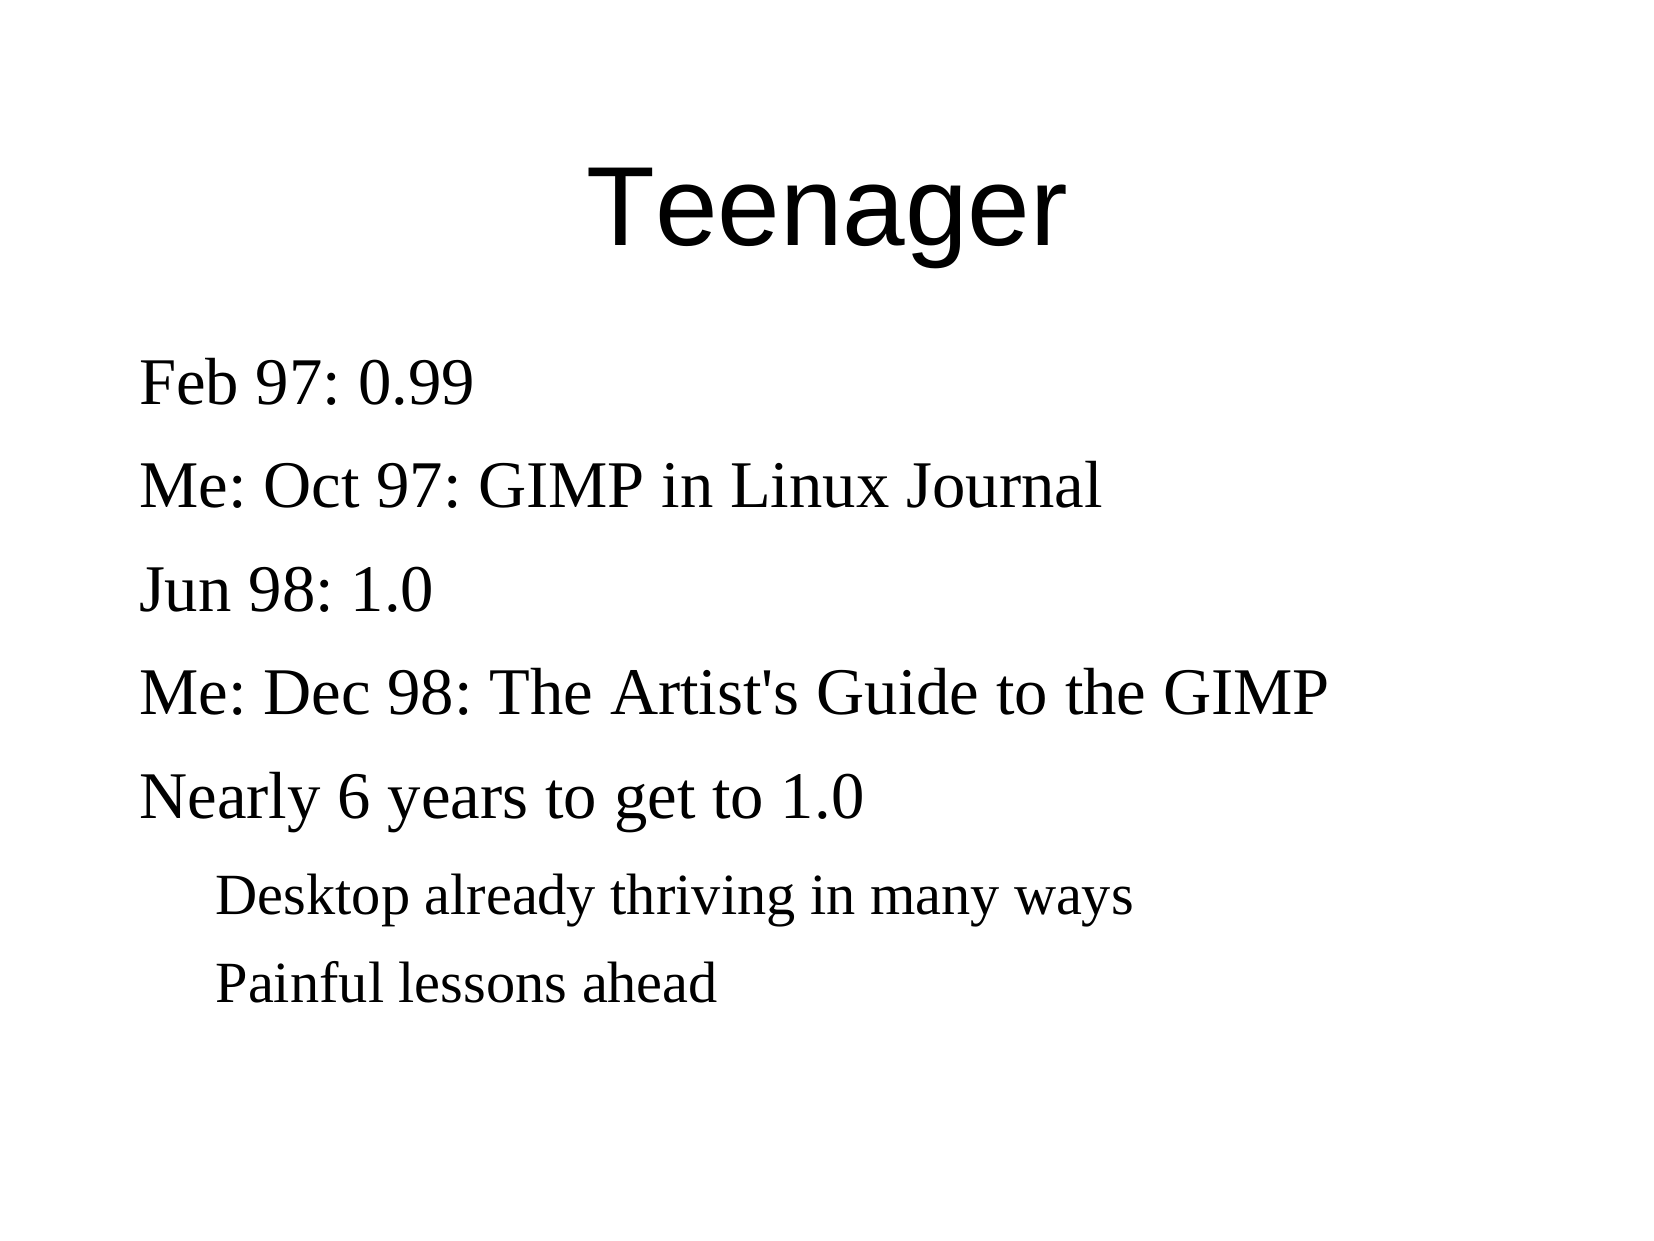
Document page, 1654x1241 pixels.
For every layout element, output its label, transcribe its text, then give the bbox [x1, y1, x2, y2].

title Teenager [121, 102, 1534, 310]
list Feb 97: 0.99 Me: Oct 97: GIMP in Linux Journal Jun 98: 1.0 Me: Dec 98: The Artist's Guide to the GIMP Nearly 6 years to get to 1.0 Desktop already thriving in many ways Painful lessons ahead [121, 344, 1534, 1127]
